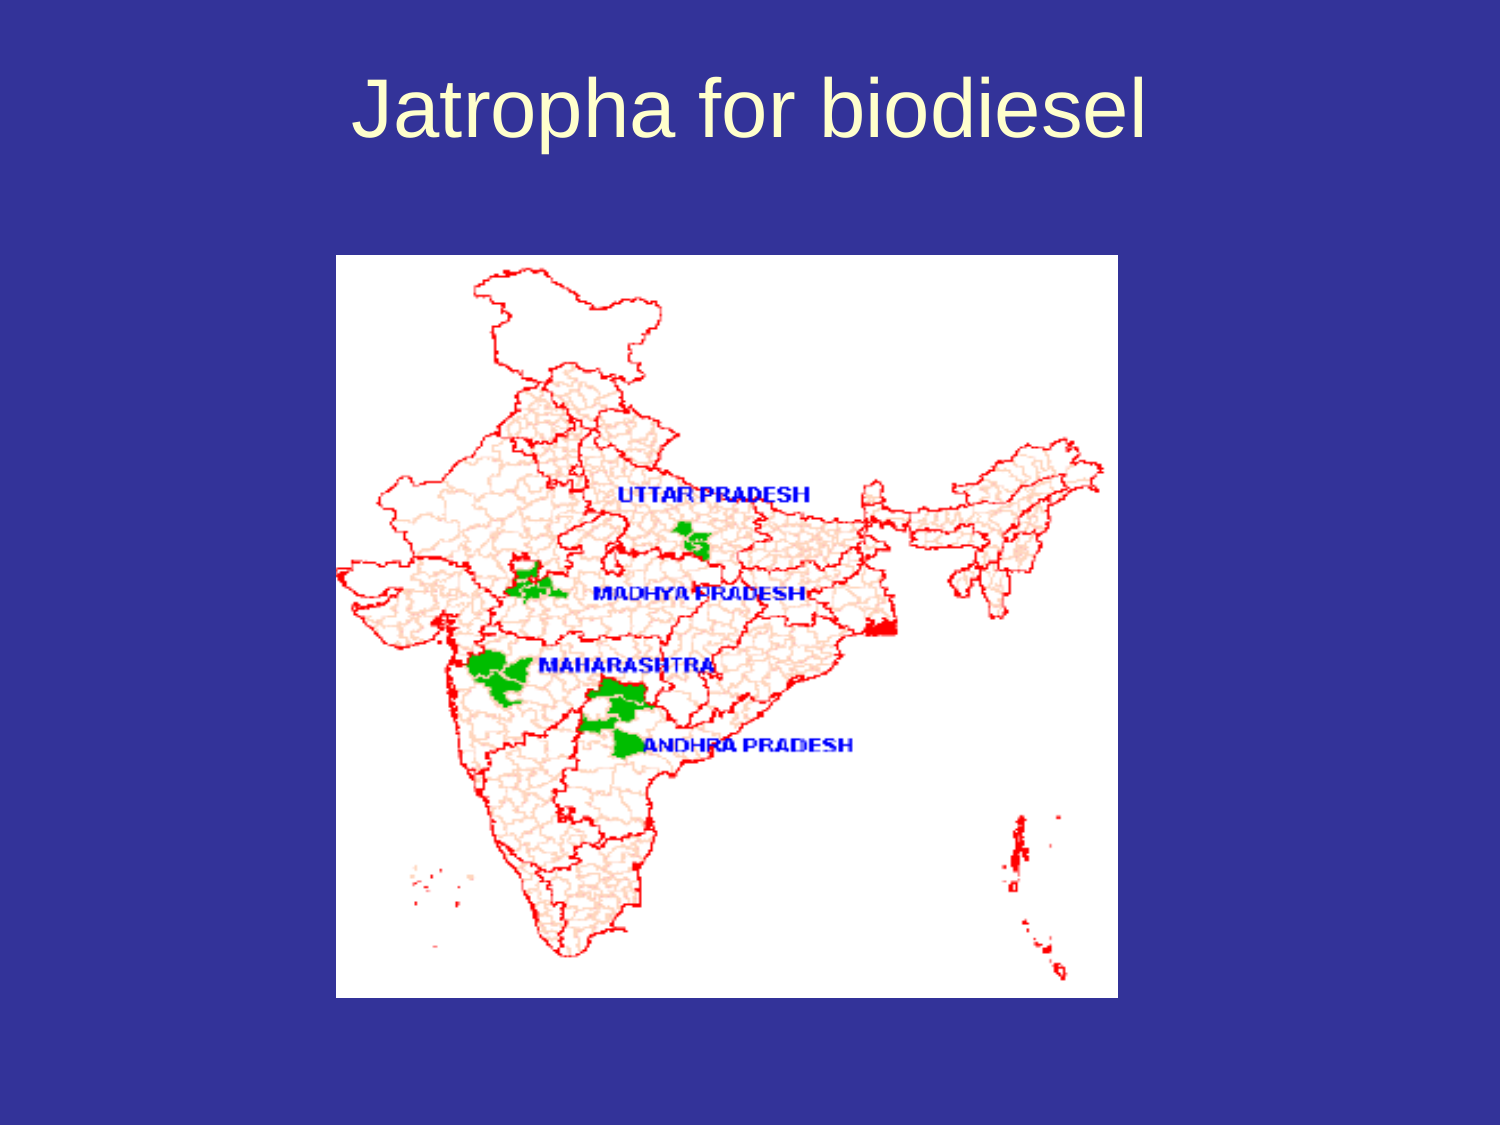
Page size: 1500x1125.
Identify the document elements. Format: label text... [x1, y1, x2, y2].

picture [336, 255, 1118, 998]
title Jatropha for biodiesel [75, 45, 1426, 173]
